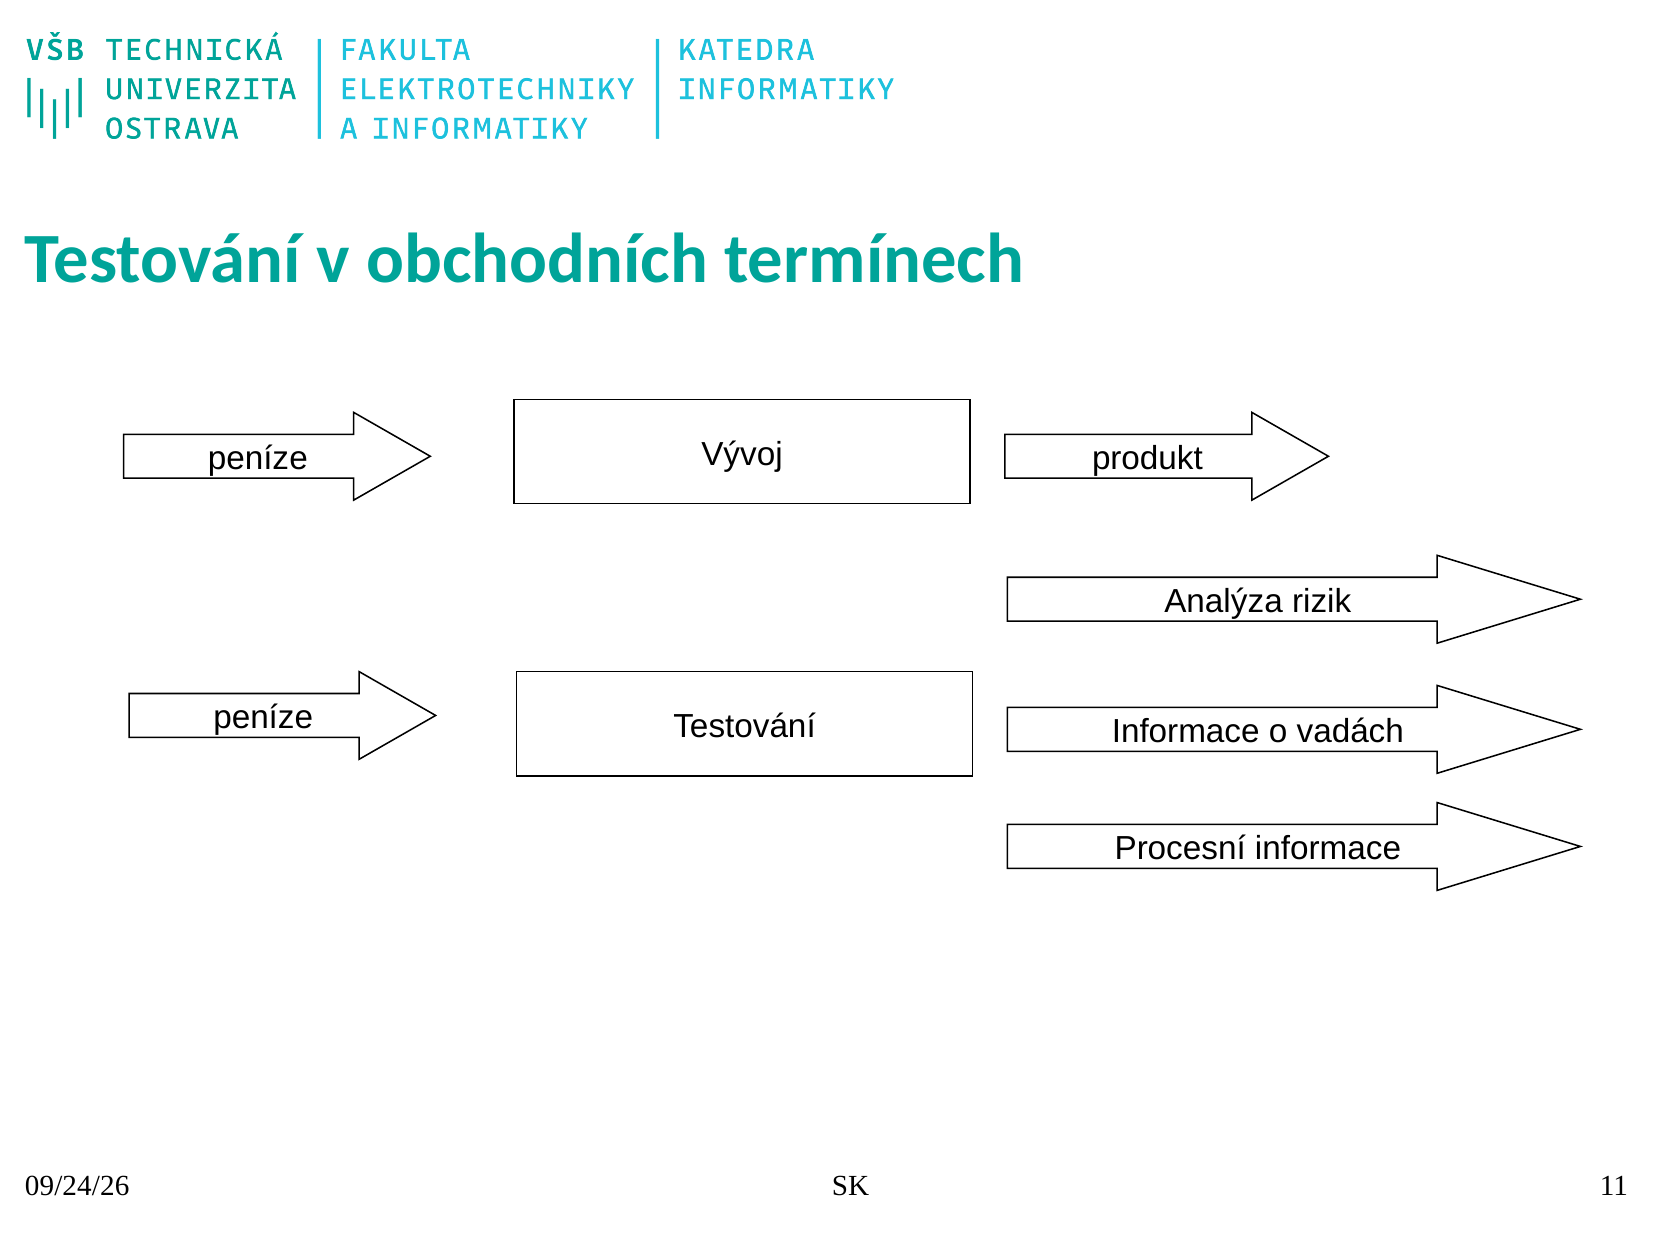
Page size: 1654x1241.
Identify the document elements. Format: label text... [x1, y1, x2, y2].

text_box peníze [123, 412, 431, 501]
text_box Procesní informace [1007, 802, 1581, 891]
text_box Analýza rizik [1007, 555, 1581, 644]
picture [26, 31, 894, 139]
title Testování v obchodních termínech [24, 169, 1629, 300]
text_box Testování [516, 671, 973, 776]
text_box produkt [1004, 412, 1329, 501]
text_box Vývoj [514, 399, 970, 504]
text_box Informace o vadách [1007, 685, 1581, 774]
text_box peníze [129, 671, 436, 760]
